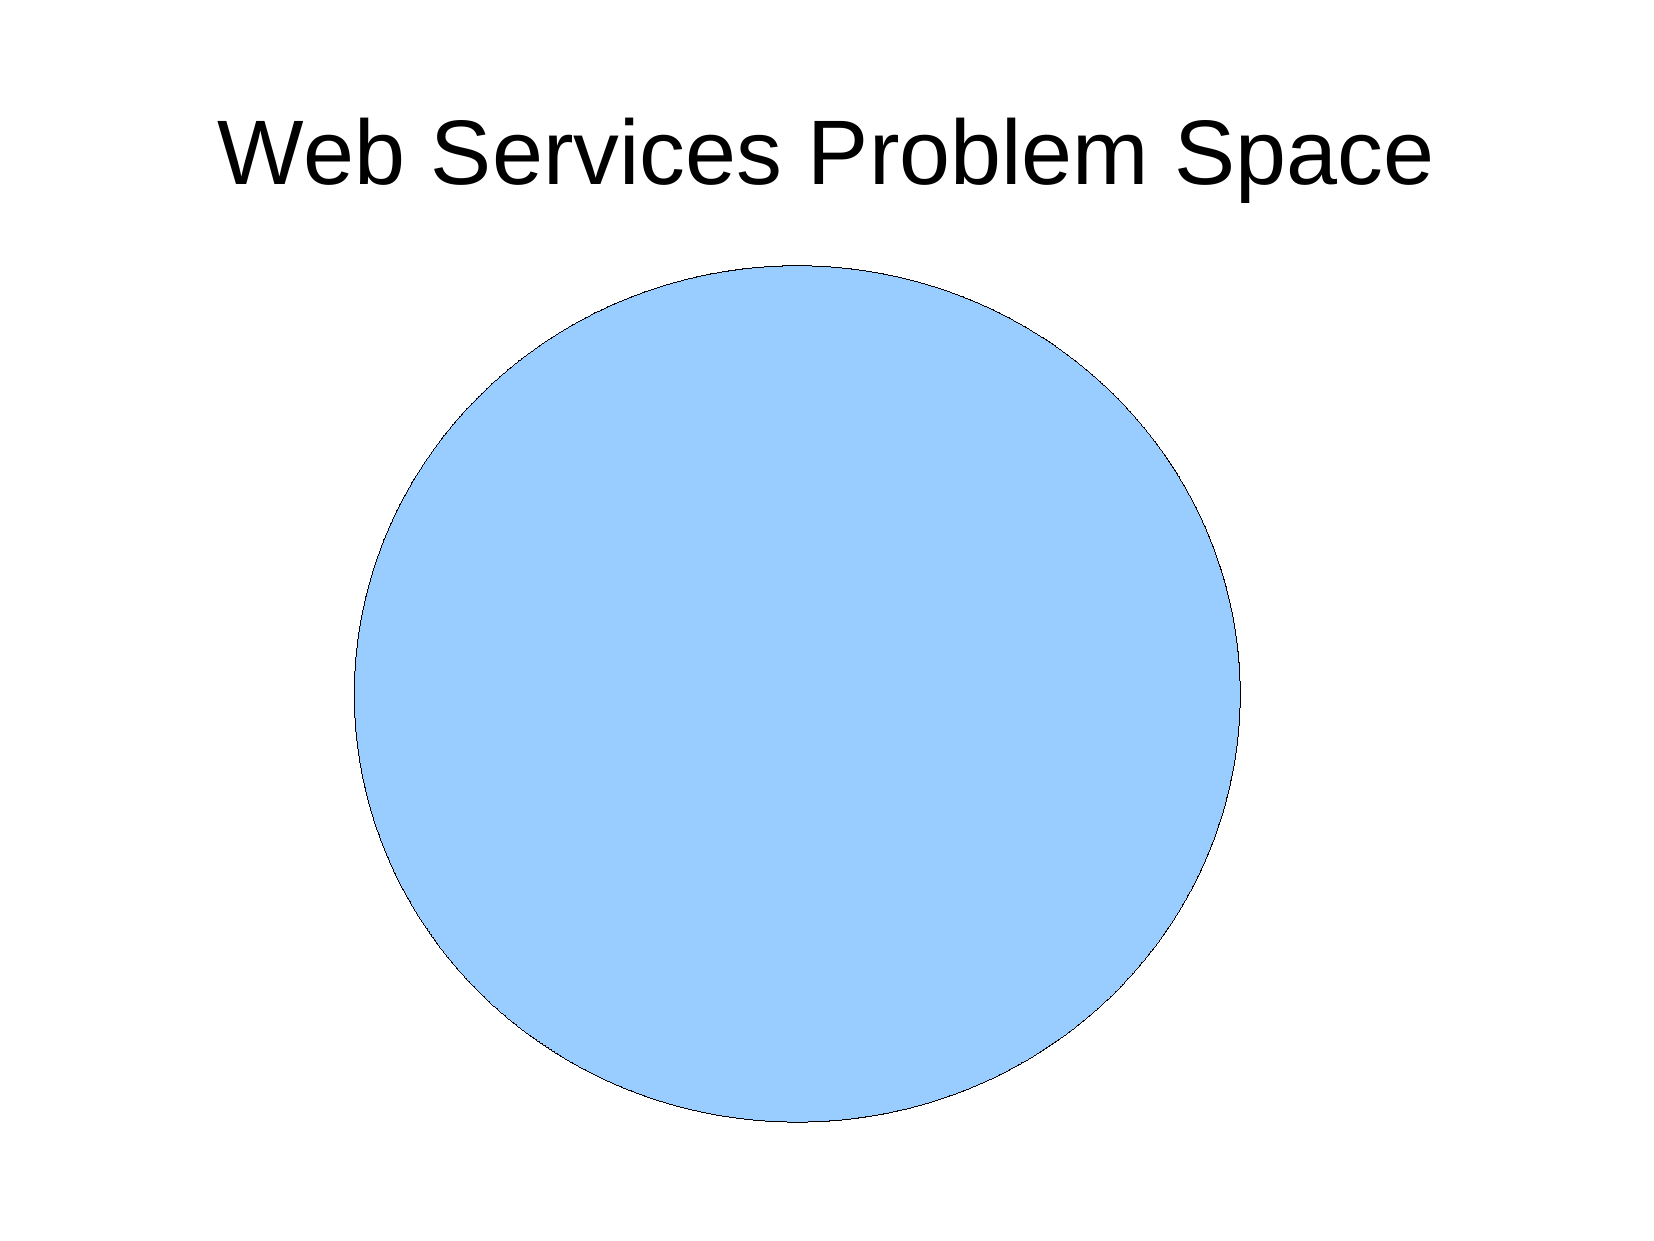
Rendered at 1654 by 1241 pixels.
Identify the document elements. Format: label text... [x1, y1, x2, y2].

title Web Services Problem Space [82, 49, 1571, 257]
text_box [354, 265, 1241, 1123]
